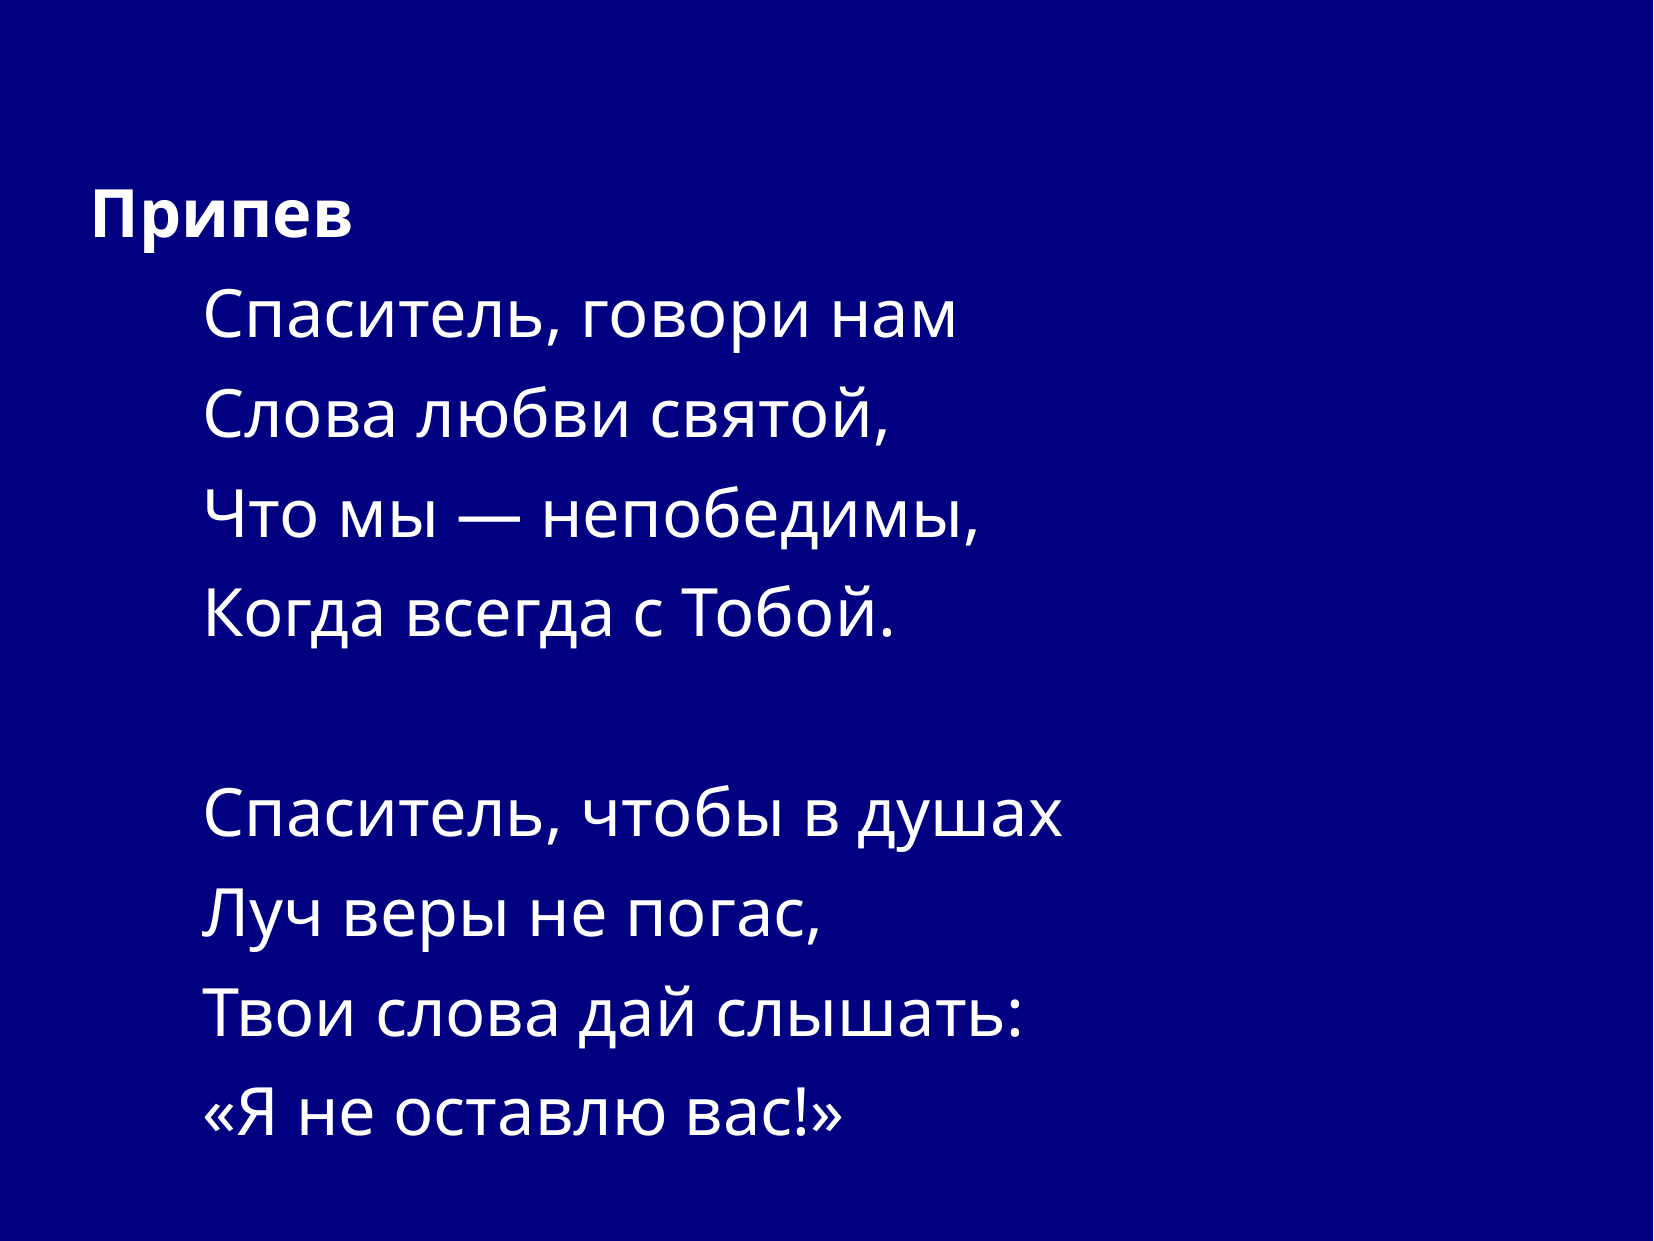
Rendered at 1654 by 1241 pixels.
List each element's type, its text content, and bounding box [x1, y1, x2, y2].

text_box Припев Спаситель, говори нам Слова любви святой, Что мы — непобедимы, Когда всегда с Тобой. Спаситель, чтобы в душах Луч веры не погас, Твои слова дай слышать: «Я не оставлю вас!» [75, 150, 1576, 1163]
